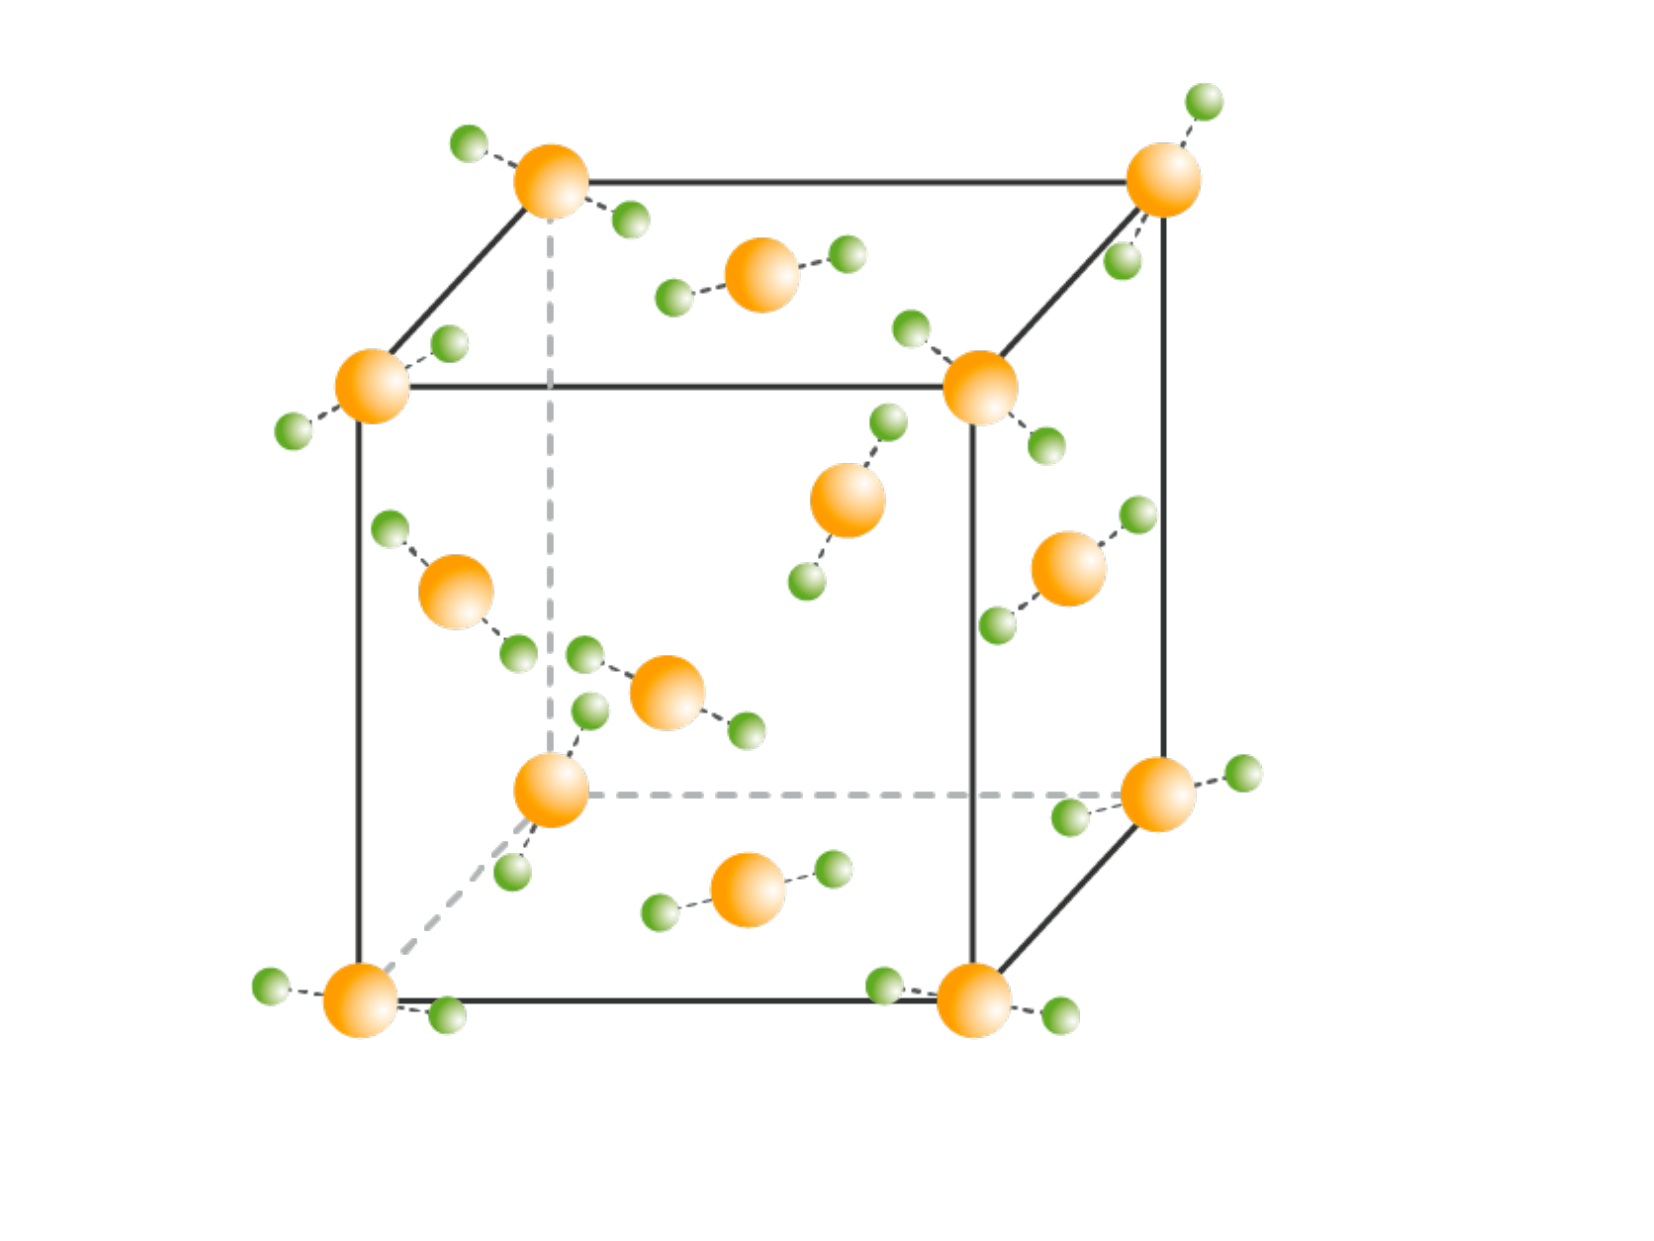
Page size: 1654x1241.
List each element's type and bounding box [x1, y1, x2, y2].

picture [251, 82, 1264, 1040]
